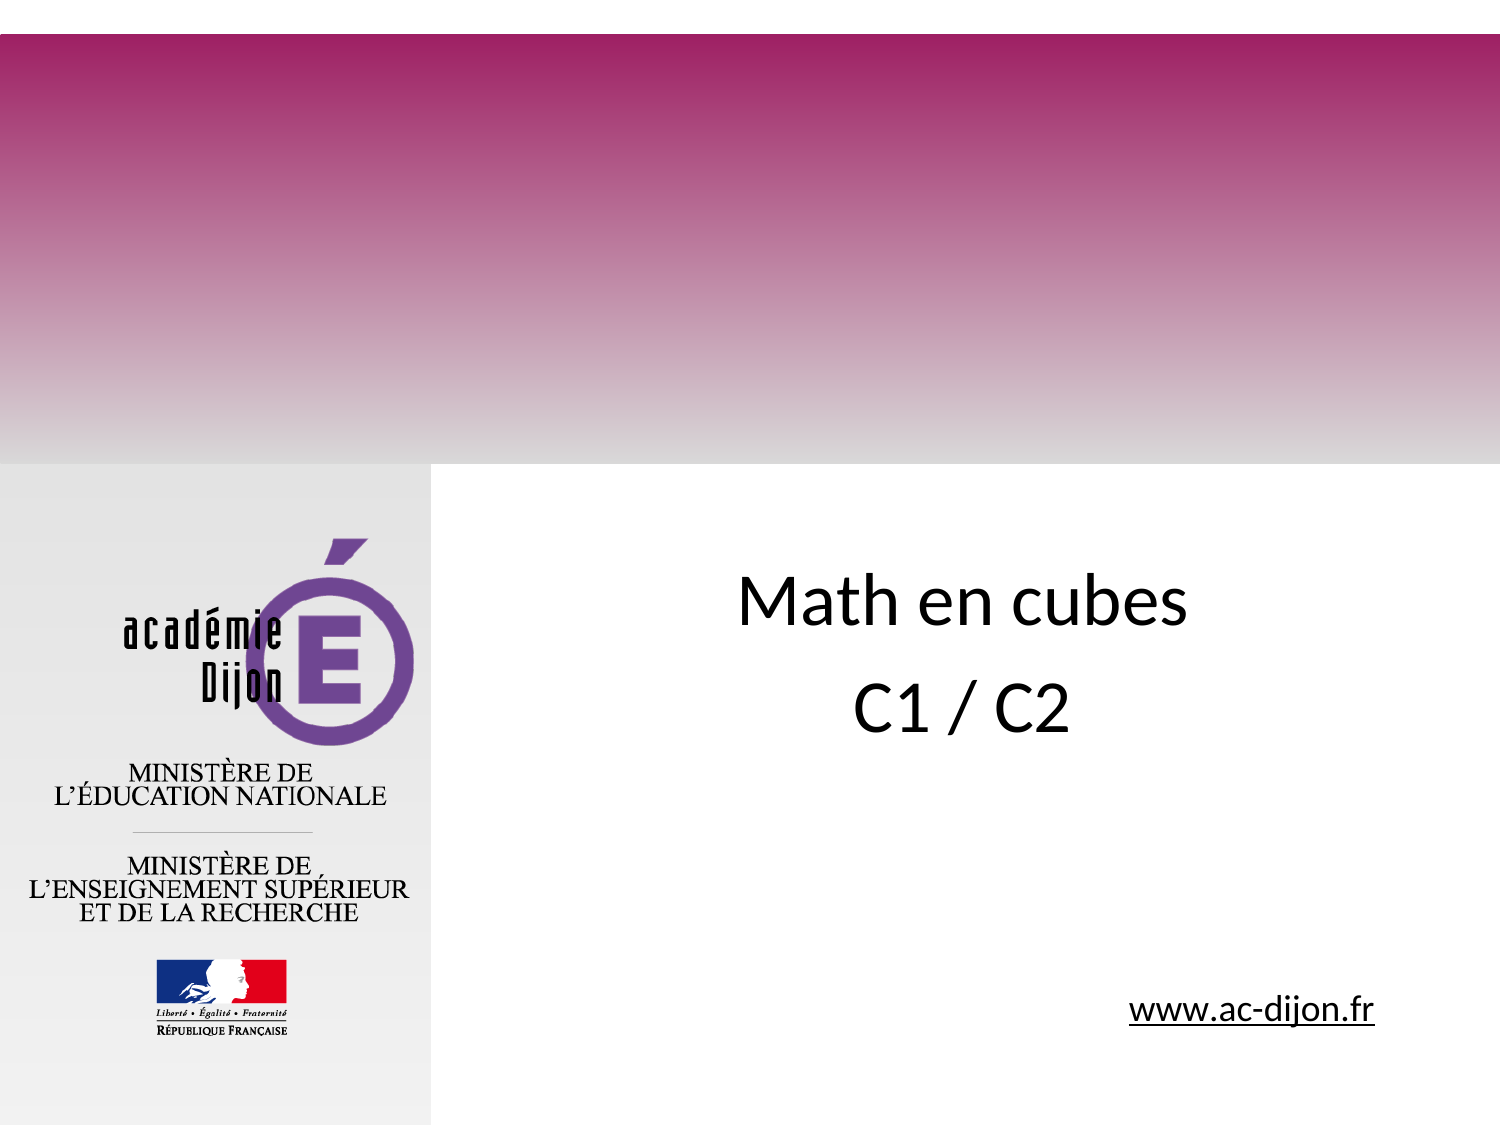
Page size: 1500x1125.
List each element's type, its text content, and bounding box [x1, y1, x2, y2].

picture [29, 538, 414, 1036]
text_box [0, 34, 1500, 464]
text_box Math en cubes C1 / C2 [490, 550, 1436, 918]
